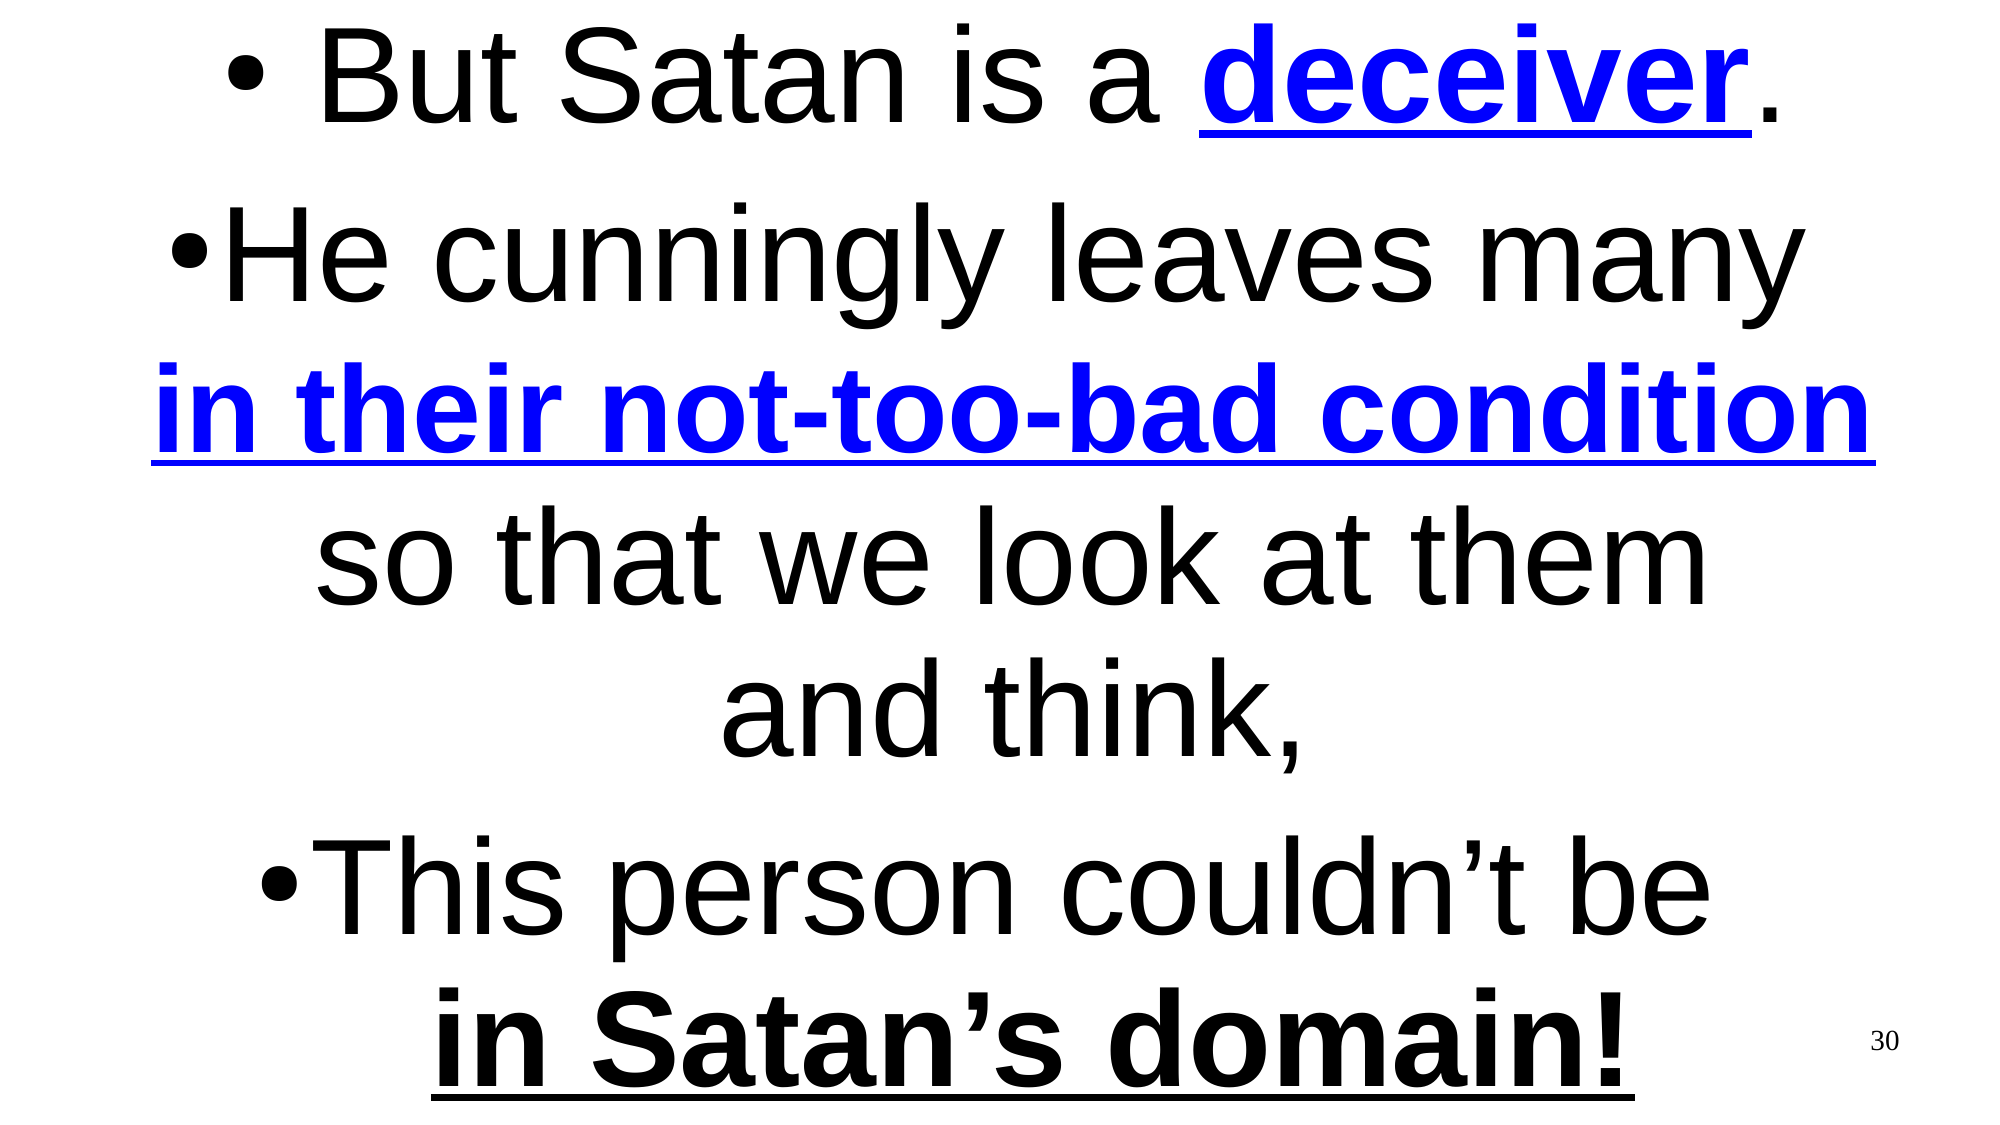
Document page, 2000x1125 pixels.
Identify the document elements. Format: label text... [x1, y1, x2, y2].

list But Satan is a deceiver. He cunningly leaves many in their not-too-bad condition so that we look at them and think, This person couldn’t be in Satan’s domain! [0, 0, 1996, 1123]
